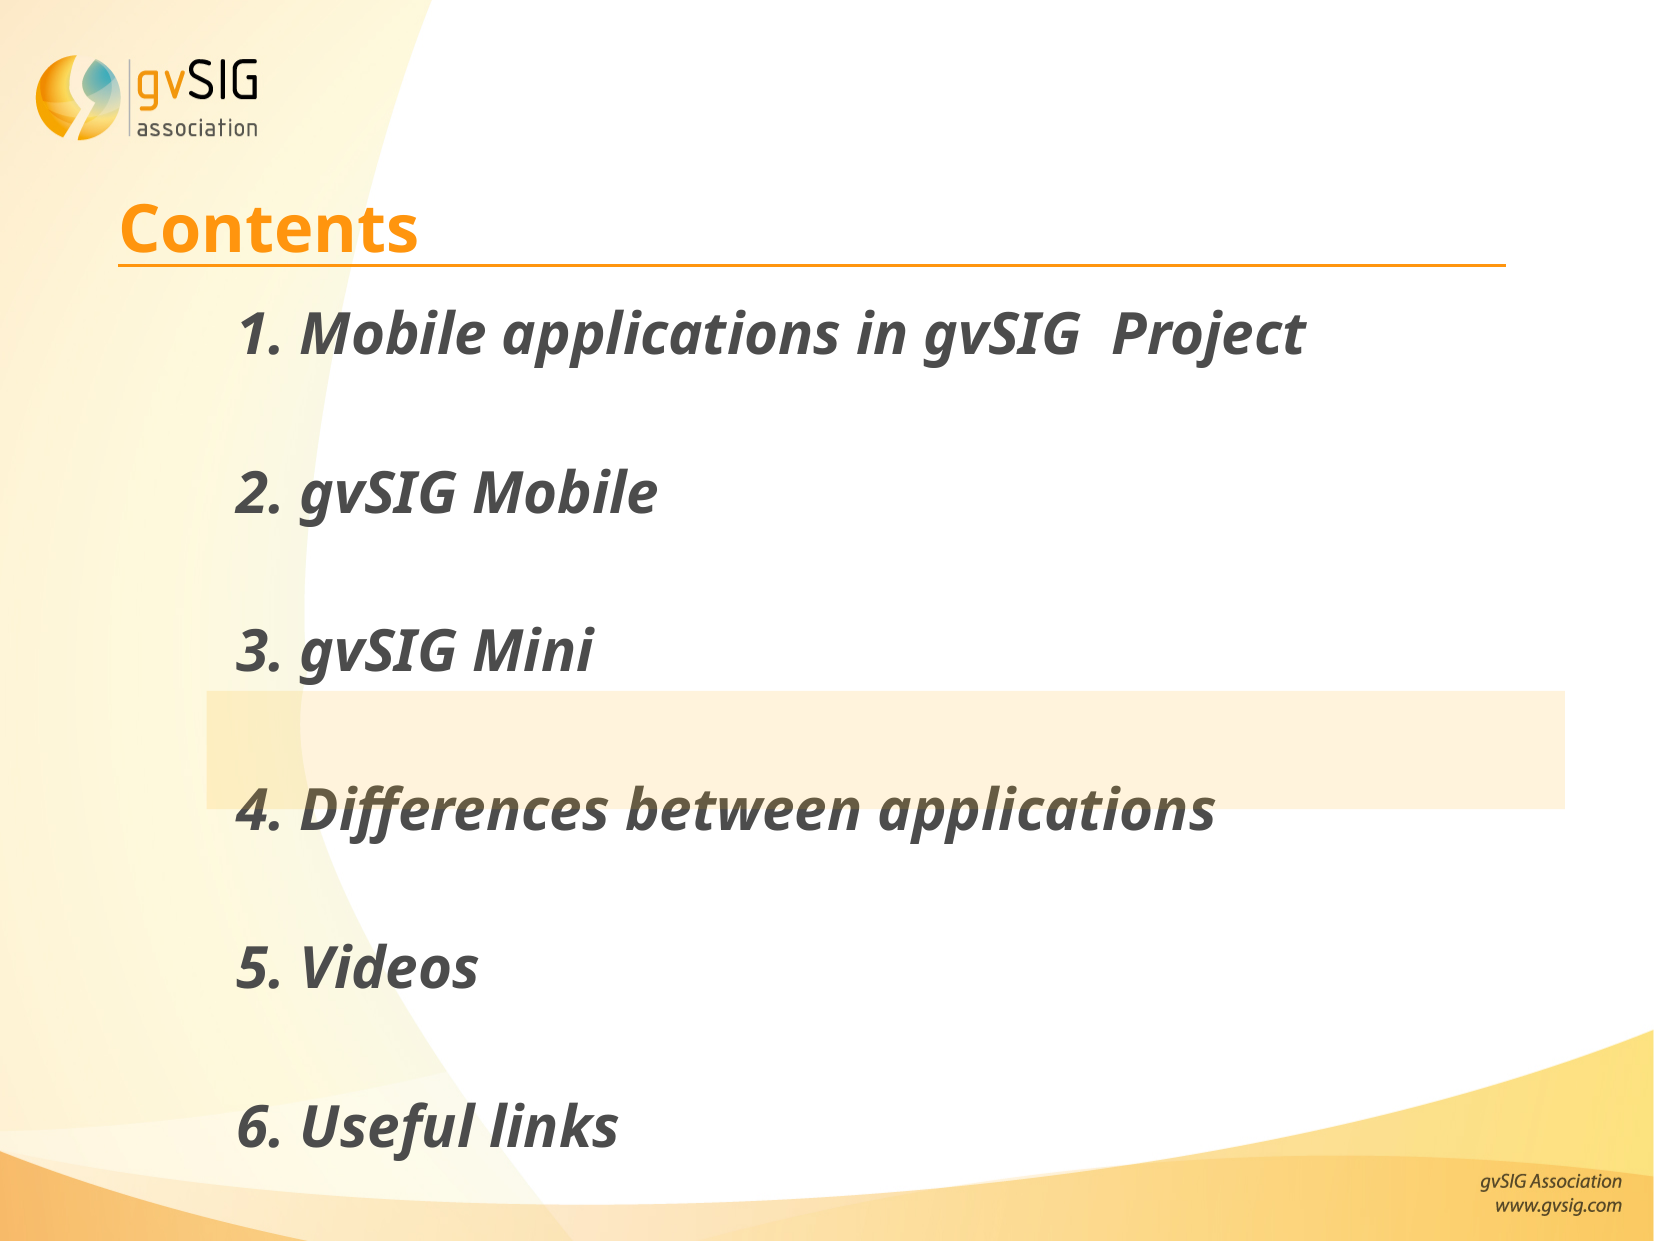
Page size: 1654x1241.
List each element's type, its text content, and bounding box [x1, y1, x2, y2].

title Contents [118, 177, 1607, 276]
title 1. Mobile applications in gvSIG Project 2. gvSIG Mobile 3. gvSIG Mini 4. Differences between applications 5. Videos 6. Useful links [236, 324, 1654, 1054]
picture [1128, 320, 1138, 324]
text_box [206, 690, 1565, 810]
picture [0, 0, 1654, 1241]
